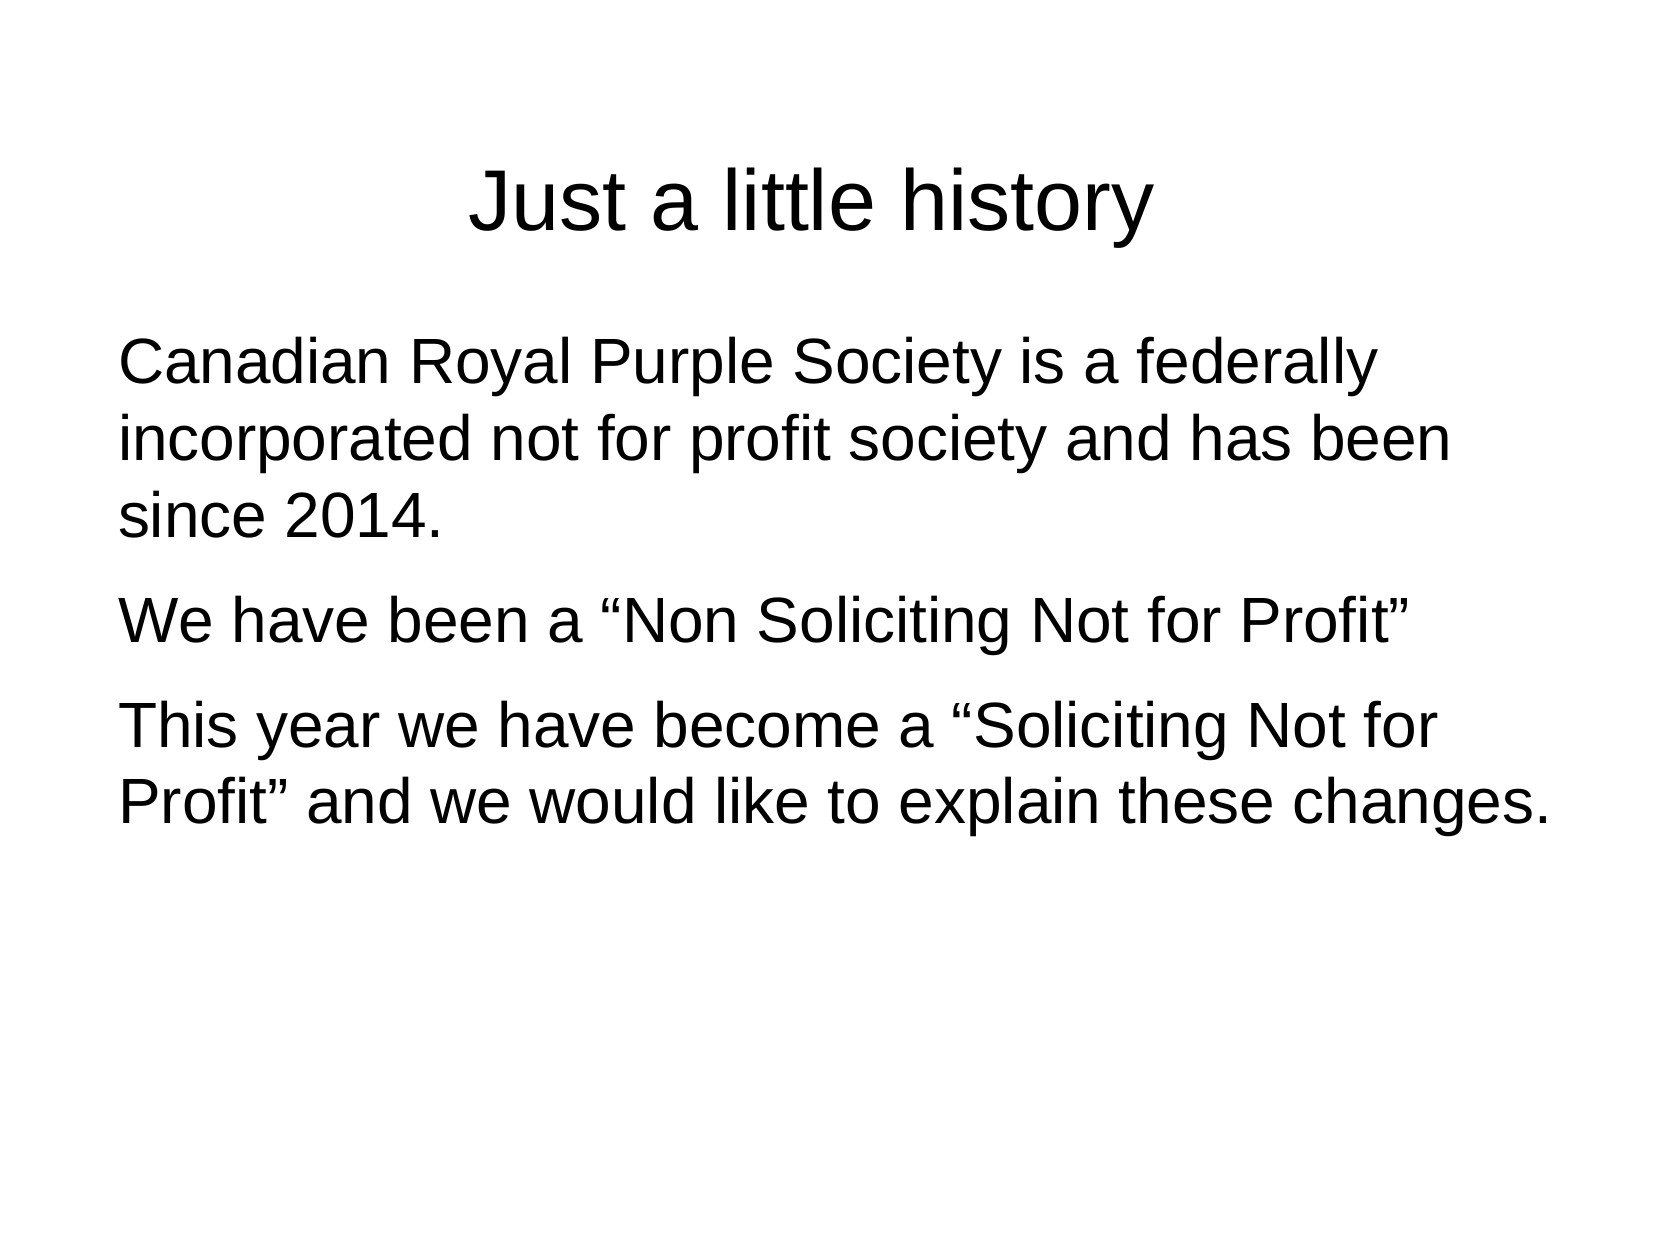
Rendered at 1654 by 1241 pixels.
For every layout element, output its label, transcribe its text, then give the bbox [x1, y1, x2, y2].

title Just a little history [118, 112, 1506, 281]
list Canadian Royal Purple Society is a federally incorporated not for profit society and has been since 2014. We have been a “Non Soliciting Not for Profit” This year we have become a “Soliciting Not for Profit” and we would like to explain these changes. [118, 319, 1571, 1024]
